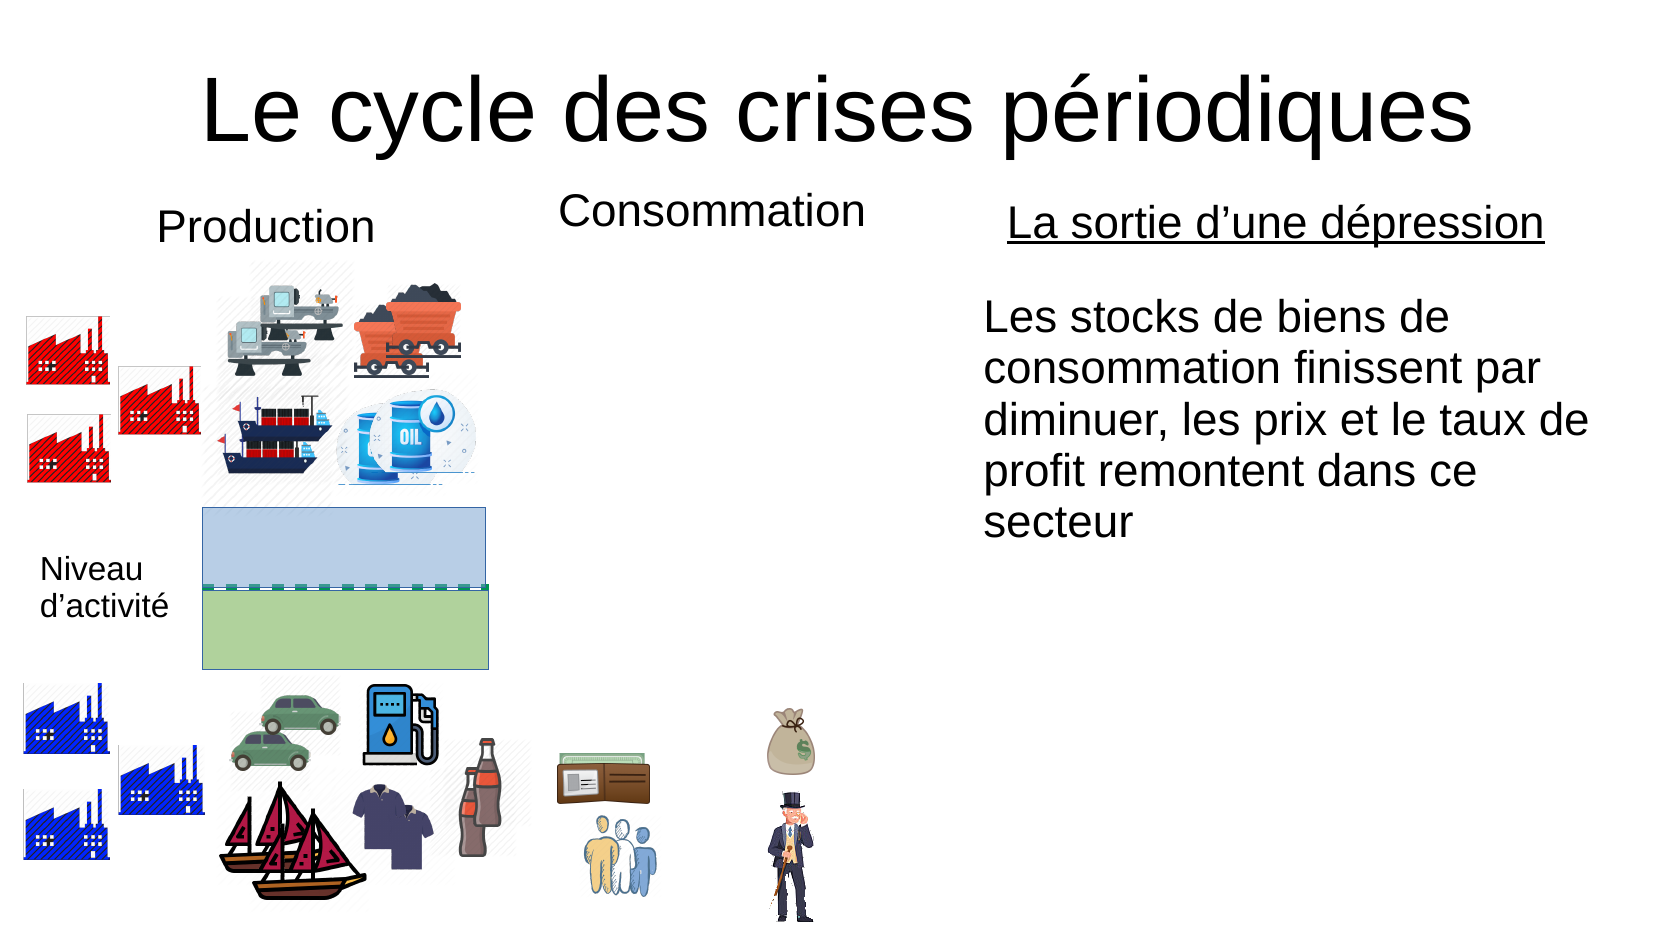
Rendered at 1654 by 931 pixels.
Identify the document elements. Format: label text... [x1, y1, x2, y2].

picture [118, 259, 479, 517]
picture [215, 674, 532, 913]
picture [578, 814, 662, 899]
picture [27, 414, 111, 483]
text_box Les stocks de biens de consommation finissent par diminuer, les prix et le taux de profit remontent dans ce secteur [968, 283, 1630, 555]
picture [23, 788, 110, 860]
text_box Niveau d’activité [25, 543, 202, 643]
text_box [202, 590, 489, 670]
text_box La sortie d’une dépression [992, 189, 1642, 272]
picture [557, 753, 650, 804]
picture [118, 744, 205, 815]
text_box Consommation [543, 177, 886, 295]
picture [26, 316, 110, 386]
picture [23, 682, 110, 754]
text_box Production [141, 193, 402, 260]
text_box [202, 507, 486, 588]
picture [767, 708, 815, 775]
title Le cycle des crises périodiques [47, 7, 1630, 213]
picture [767, 791, 814, 922]
